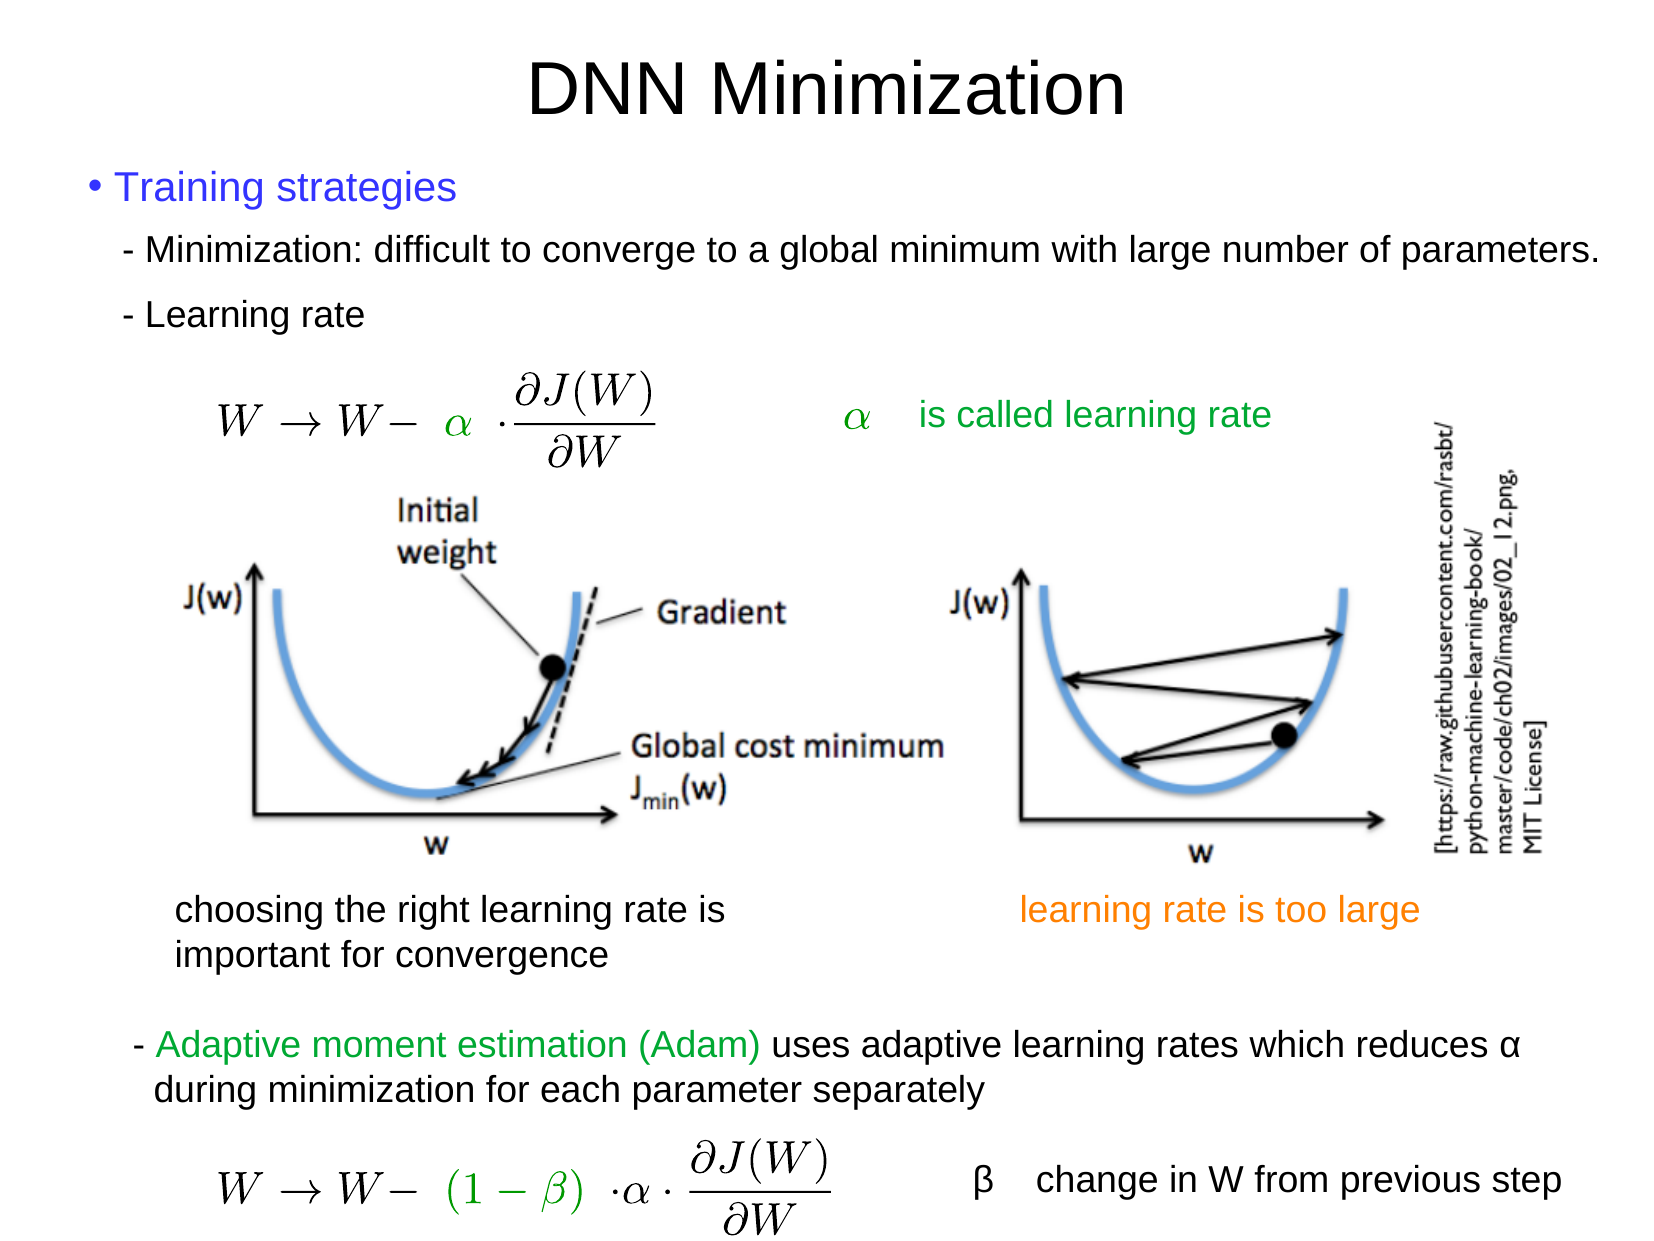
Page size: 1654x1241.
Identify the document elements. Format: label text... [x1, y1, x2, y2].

text_box [571, 1169, 582, 1215]
text_box [280, 412, 321, 436]
text_box [590, 373, 637, 406]
text_box [280, 1179, 321, 1204]
text_box [766, 1141, 812, 1174]
text_box [575, 435, 622, 468]
text_box [719, 1141, 746, 1174]
text_box [338, 404, 384, 437]
title DNN Minimization [151, 0, 1502, 152]
text_box [448, 1169, 459, 1215]
text_box [465, 1172, 481, 1204]
text_box [623, 1183, 650, 1204]
text_box [515, 372, 540, 406]
text_box [723, 1201, 748, 1236]
text_box [218, 404, 264, 437]
text_box [751, 1203, 797, 1236]
text_box [750, 1138, 762, 1184]
text_box [548, 434, 573, 468]
text_box [544, 373, 570, 406]
text_box [844, 408, 870, 430]
text_box [575, 370, 586, 417]
text_box [218, 1172, 264, 1205]
text_box [691, 1139, 716, 1174]
text_box [445, 415, 472, 436]
text_box [541, 1171, 567, 1213]
text_box Training strategies - Minimization: difficult to converge to a global minimum with large number of parameters. - Learning rate is called learning rate choosing the right learning rate is learning rate is too large important for convergence - Adaptive moment estimation (Adam) uses adaptive learning rates which reduces α during minimization for each parameter separately β change in W from previous step [73, 152, 1654, 1208]
text_box [640, 370, 651, 417]
text_box [338, 1172, 384, 1205]
text_box [815, 1138, 827, 1184]
